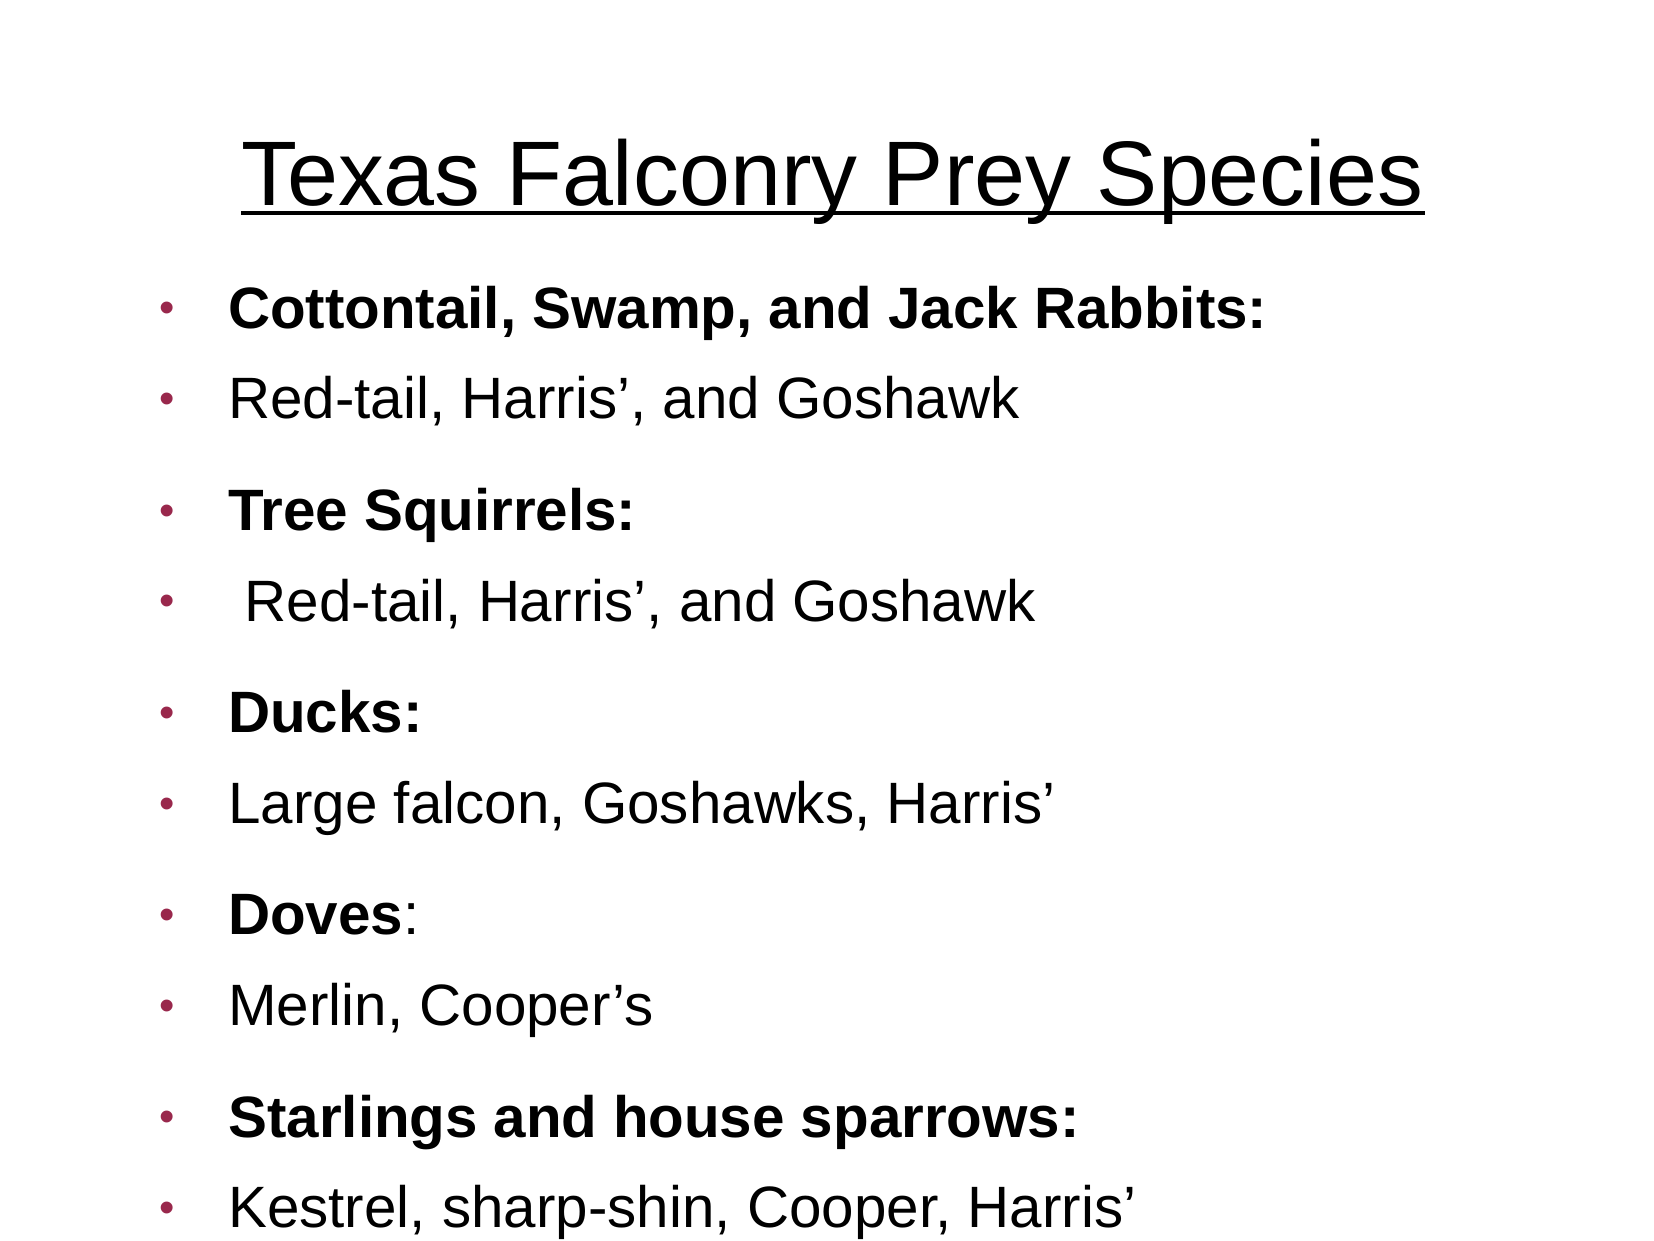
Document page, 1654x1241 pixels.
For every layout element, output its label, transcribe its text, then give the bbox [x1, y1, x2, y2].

title Texas Falconry Prey Species [128, 17, 1538, 226]
list Cottontail, Swamp, and Jack Rabbits: Red-tail, Harris’, and Goshawk Tree Squirrels: Red-tail, Harris’, and Goshawk Ducks: Large falcon, Goshawks, Harris’ Doves: Merlin, Cooper’s Starlings and house sparrows: Kestrel, sharp-shin, Cooper, Harris’ [150, 300, 1586, 1241]
